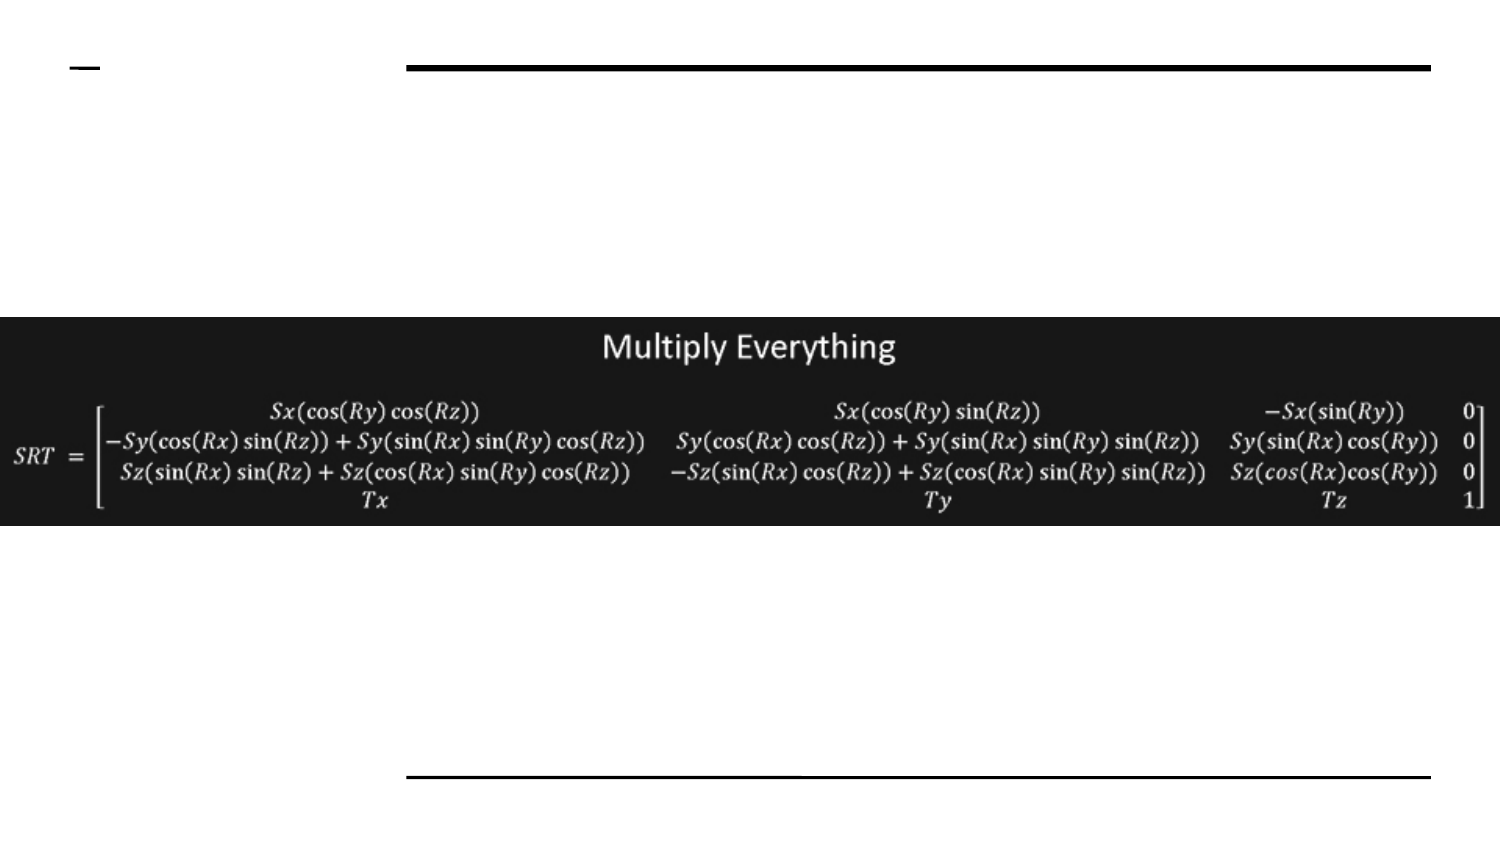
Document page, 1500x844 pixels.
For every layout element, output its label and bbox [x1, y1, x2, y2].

picture [0, 317, 1500, 526]
